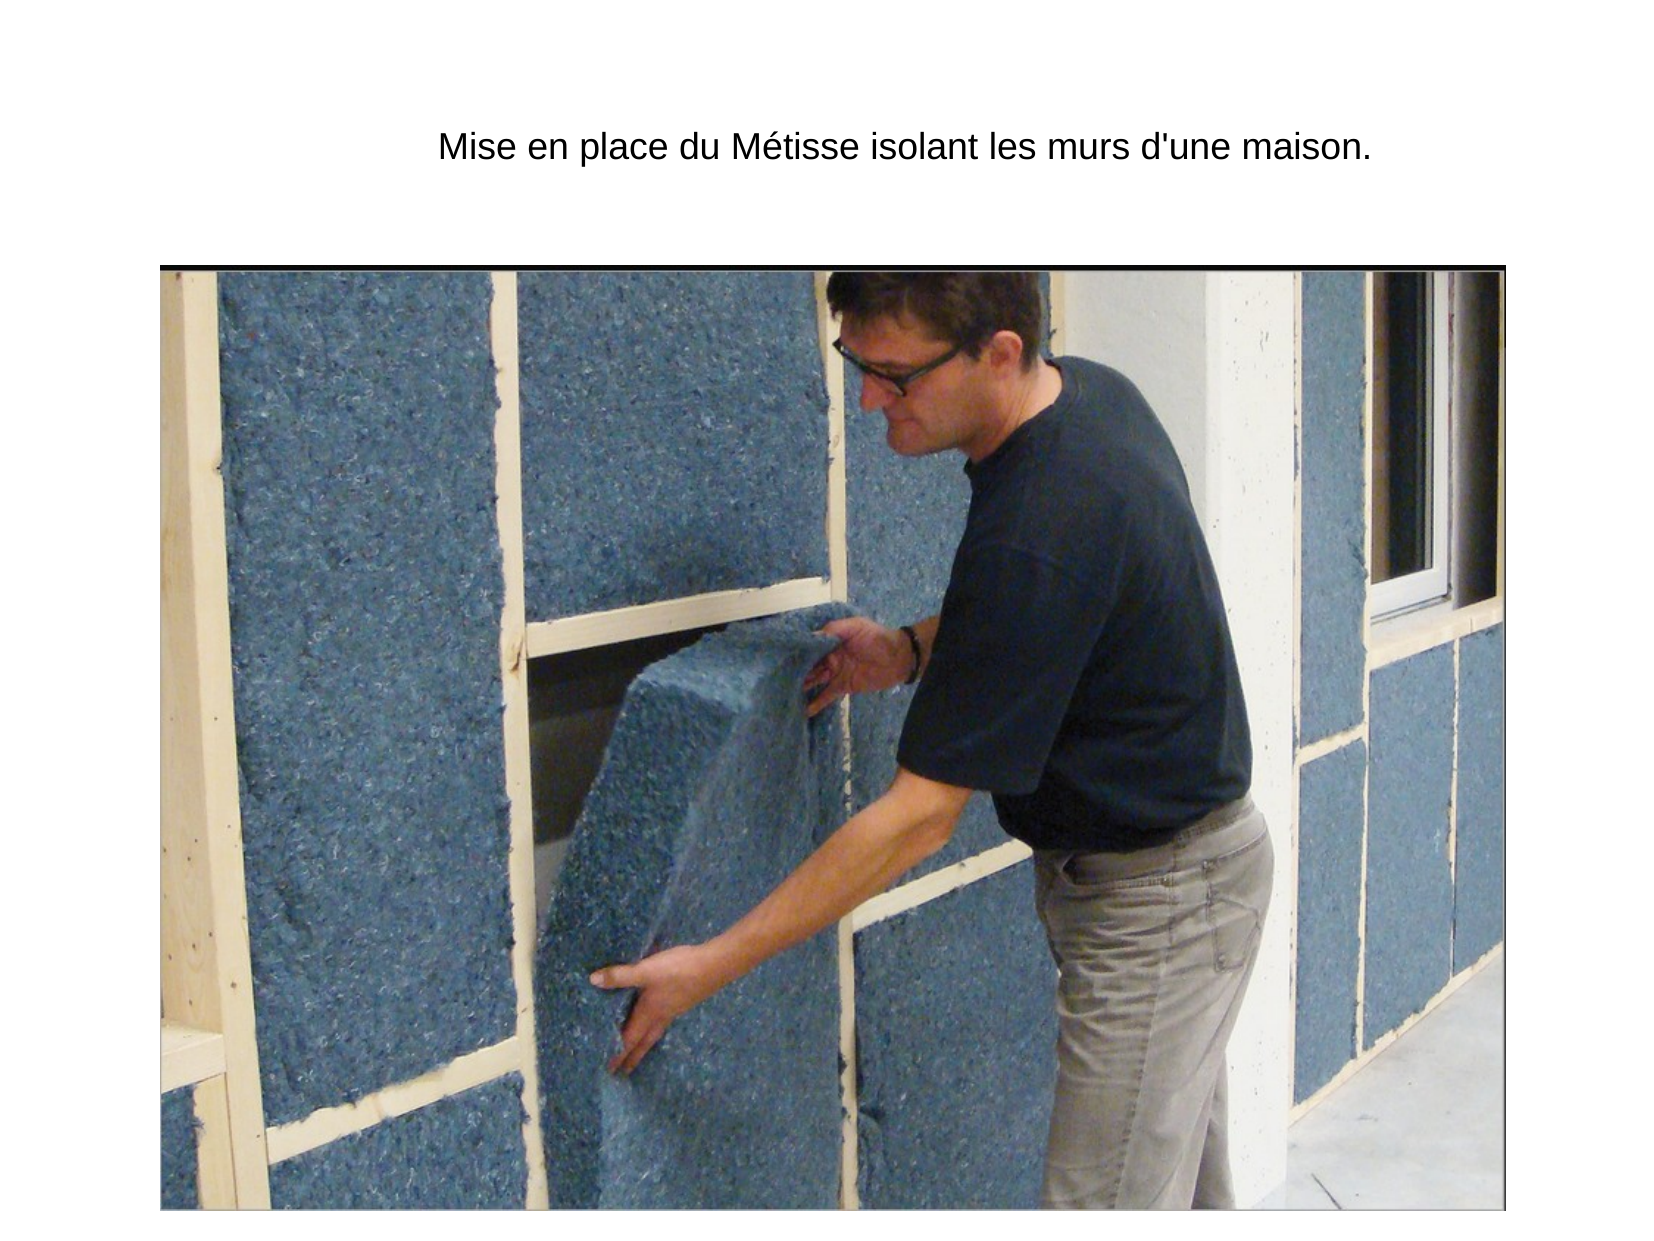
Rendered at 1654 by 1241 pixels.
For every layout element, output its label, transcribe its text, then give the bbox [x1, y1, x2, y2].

text_box Mise en place du Métisse isolant les murs d'une maison. [423, 118, 1388, 237]
picture [160, 265, 1506, 1211]
